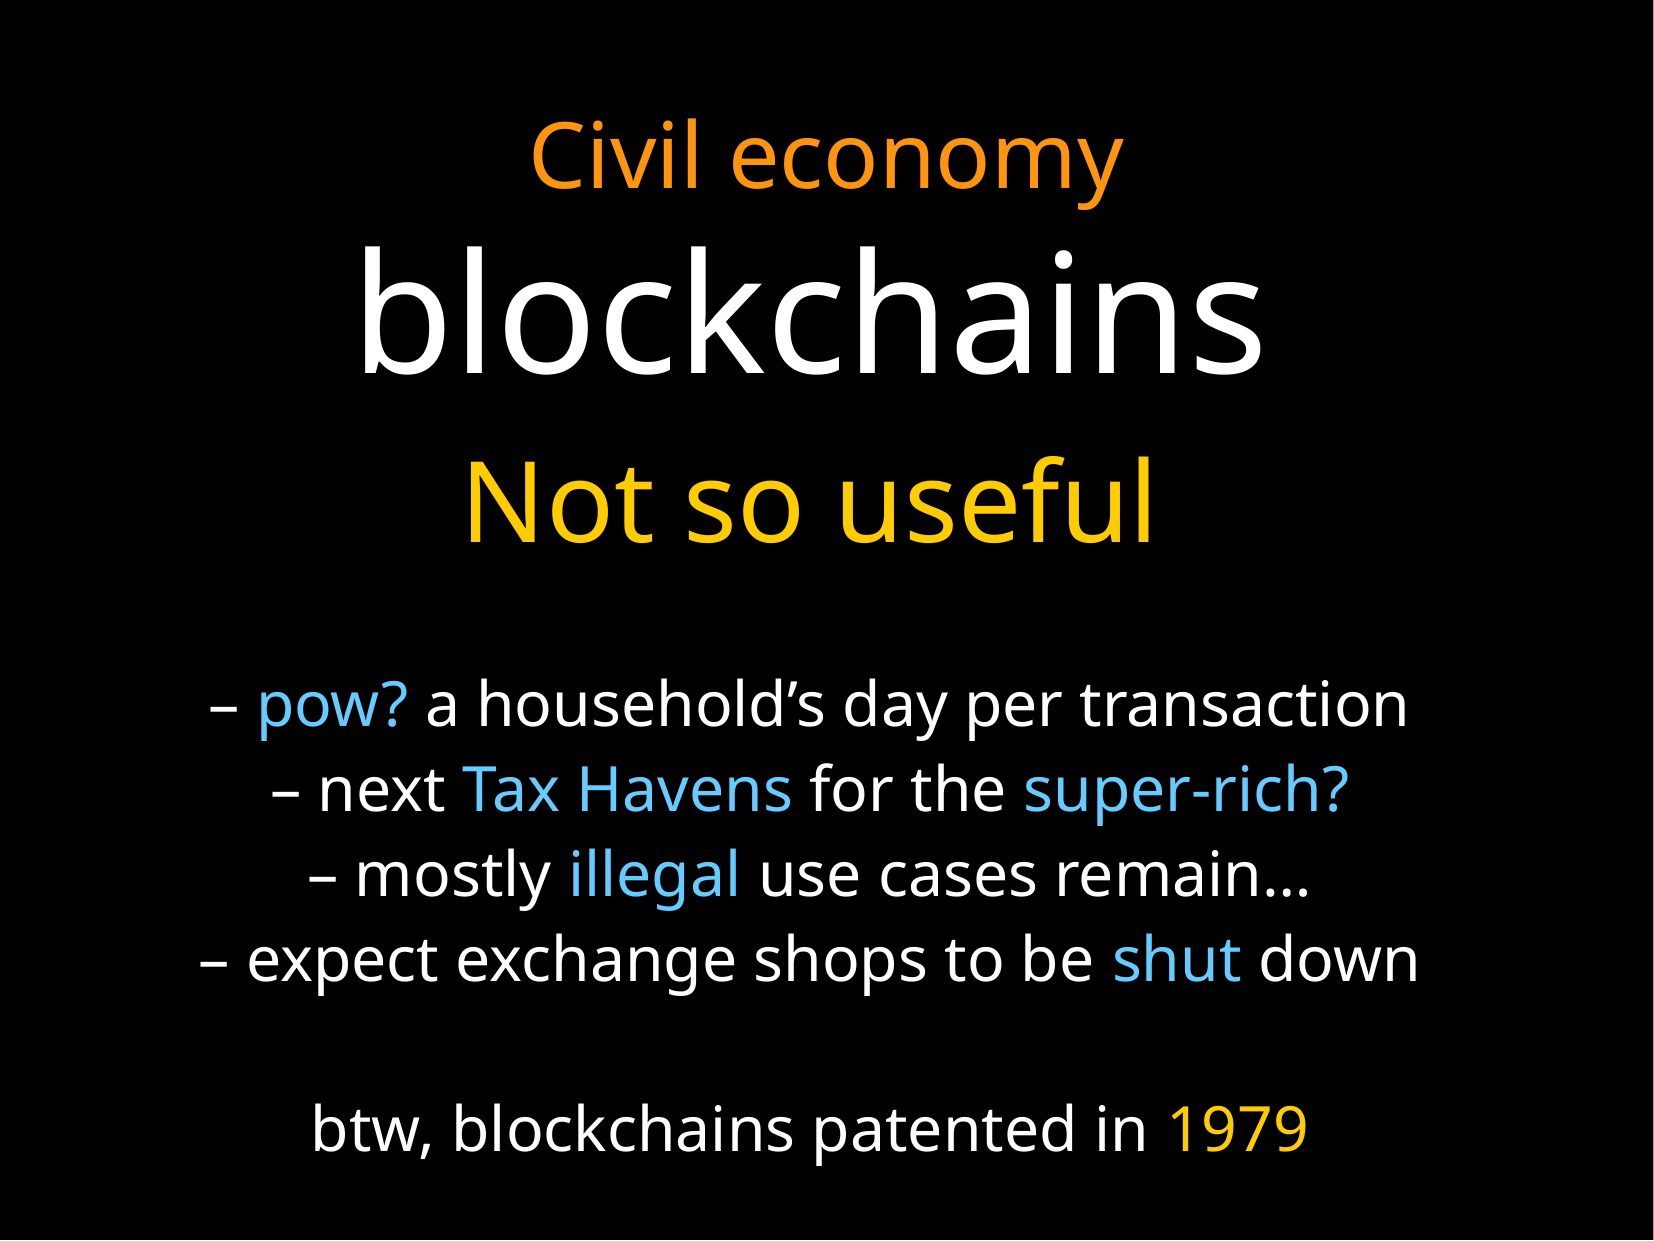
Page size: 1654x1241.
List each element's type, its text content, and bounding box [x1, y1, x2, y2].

title Civil economy [82, 49, 1571, 257]
subtitle blockchains Not so useful – pow? a household’s day per transaction – next Tax Havens for the super-rich? – mostly illegal use cases remain… – expect exchange shops to be shut down btw, blockchains patented in 1979 [82, 285, 1538, 1081]
